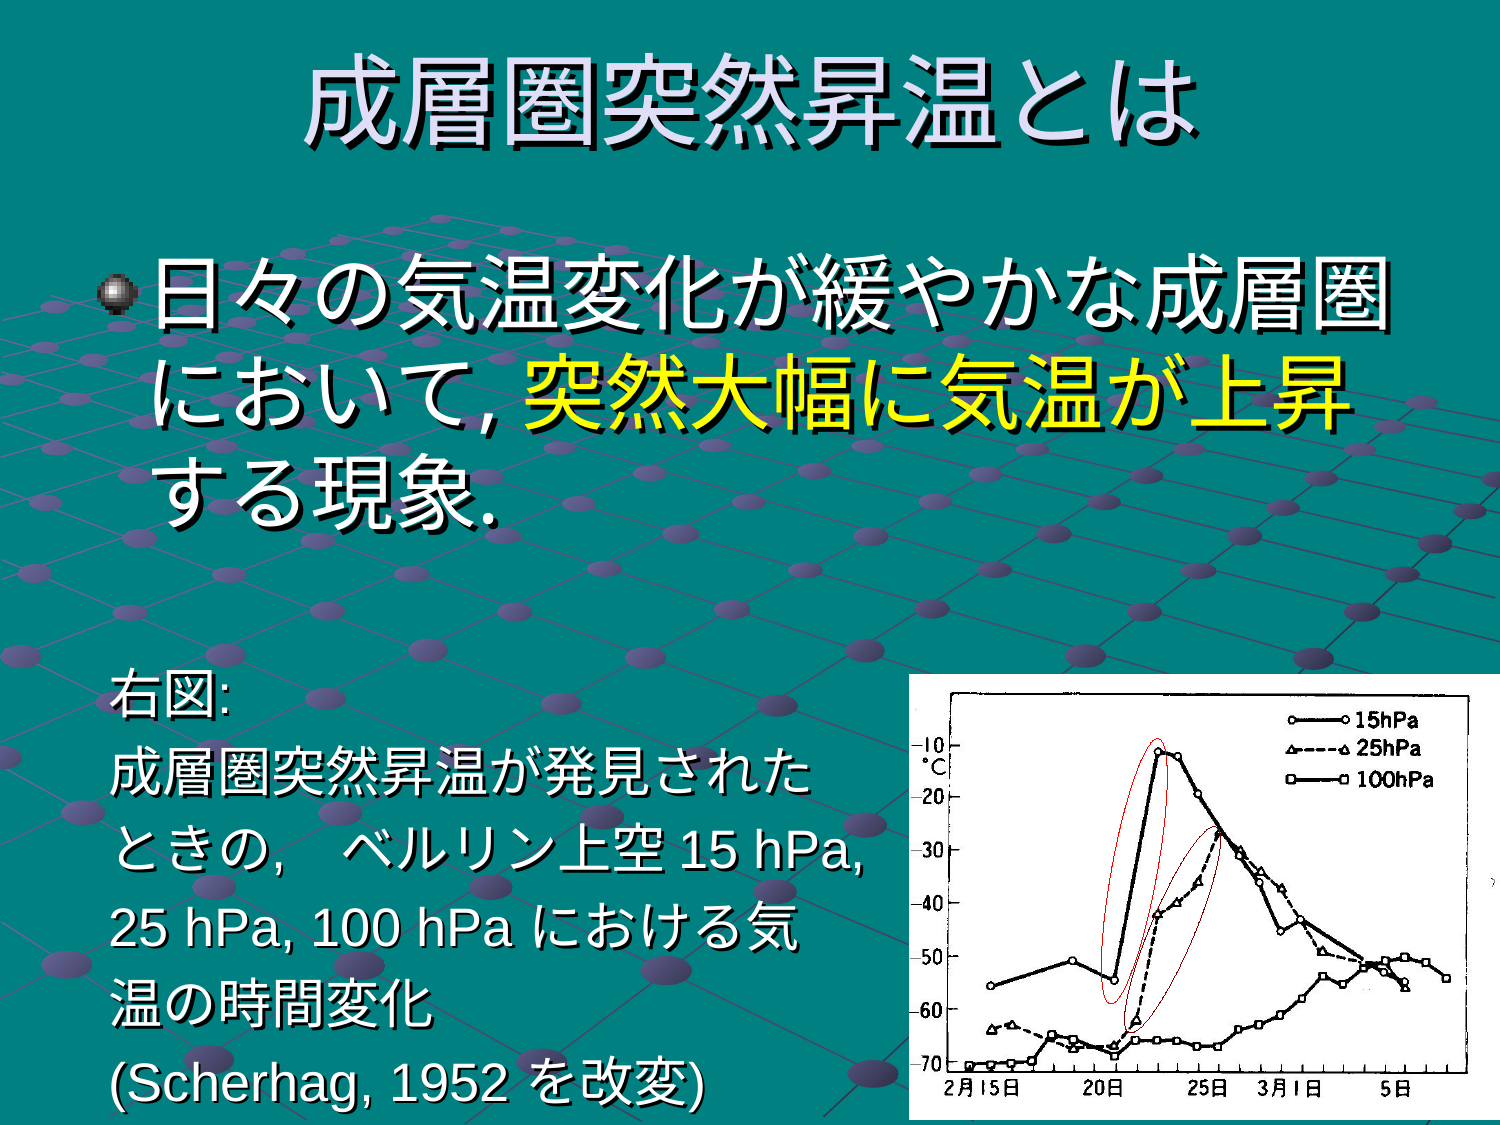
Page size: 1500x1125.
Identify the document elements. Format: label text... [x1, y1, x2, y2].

picture [89, 266, 138, 315]
text_box 日々の気温変化が緩やかな成層圏において, 突然大幅に気温が上昇する現象. 右図: 成層圏突然昇温が発見された ときの, ベルリン上空 15 hPa, 25 hPa, 100 hPa における気 温の時間変化 (Scherhag, 1952 を改変) [75, 232, 1447, 977]
text_box 成層圏突然昇温とは [75, 3, 1426, 192]
picture [909, 674, 1500, 1120]
